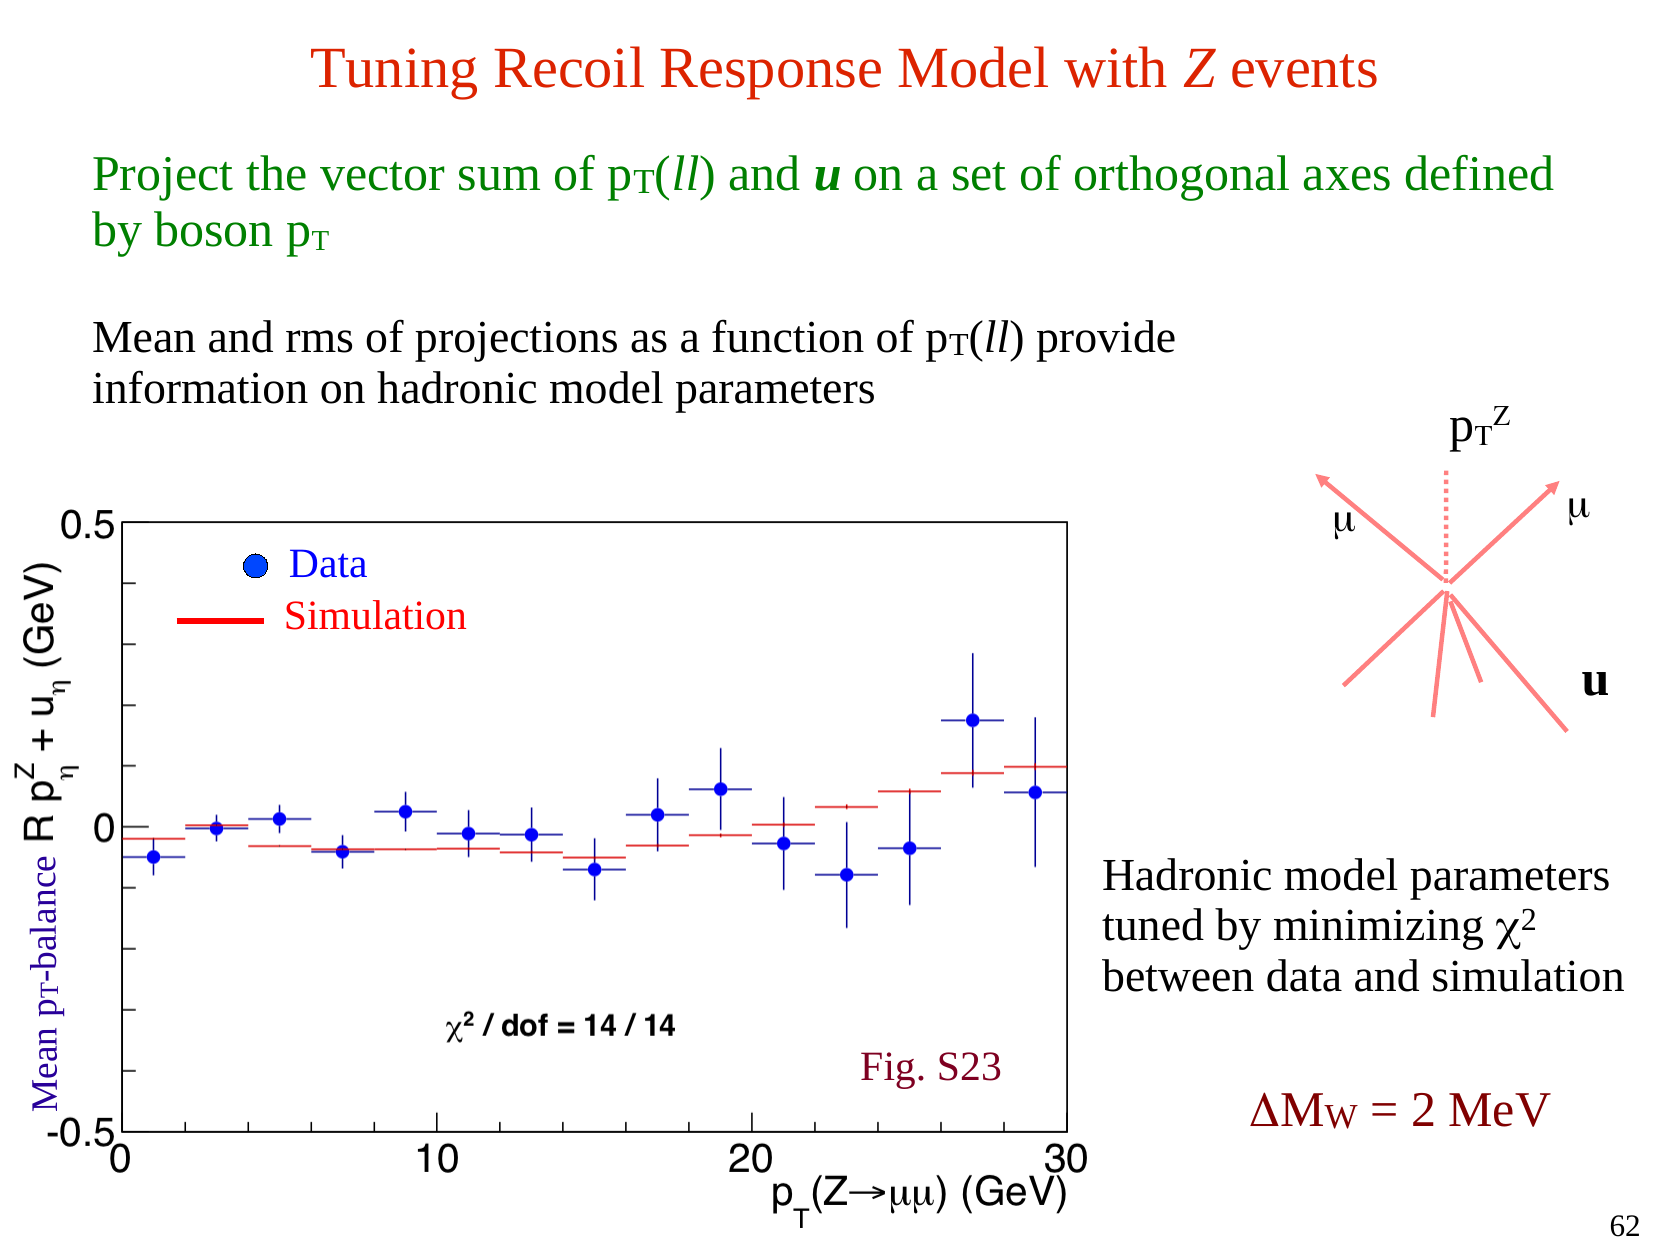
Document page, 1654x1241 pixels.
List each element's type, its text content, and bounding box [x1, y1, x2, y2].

text_box Simulation [284, 591, 529, 659]
text_box ΔMW = 2 MeV [1185, 1081, 1585, 1218]
text_box μ [1566, 484, 1610, 577]
text_box Mean pT-balance [21, 795, 83, 1113]
text_box Project the vector sum of pT(ll) and u on a set of orthogonal axes defined by boson pT Mean and rms of projections as a function of pT(ll) provide information on hadronic model parameters [92, 146, 1610, 521]
title Tuning Recoil Response Model with Z events [103, 14, 1586, 121]
text_box Fig. S23 [860, 1042, 1002, 1089]
text_box pTZ [1449, 397, 1502, 490]
picture [4, 443, 1185, 1241]
text_box Data [289, 540, 399, 591]
text_box μ [1331, 497, 1375, 590]
text_box Hadronic model parameters tuned by minimizing χ2 between data and simulation [1102, 849, 1654, 1081]
text_box u [1581, 651, 1629, 764]
text_box [243, 553, 268, 578]
